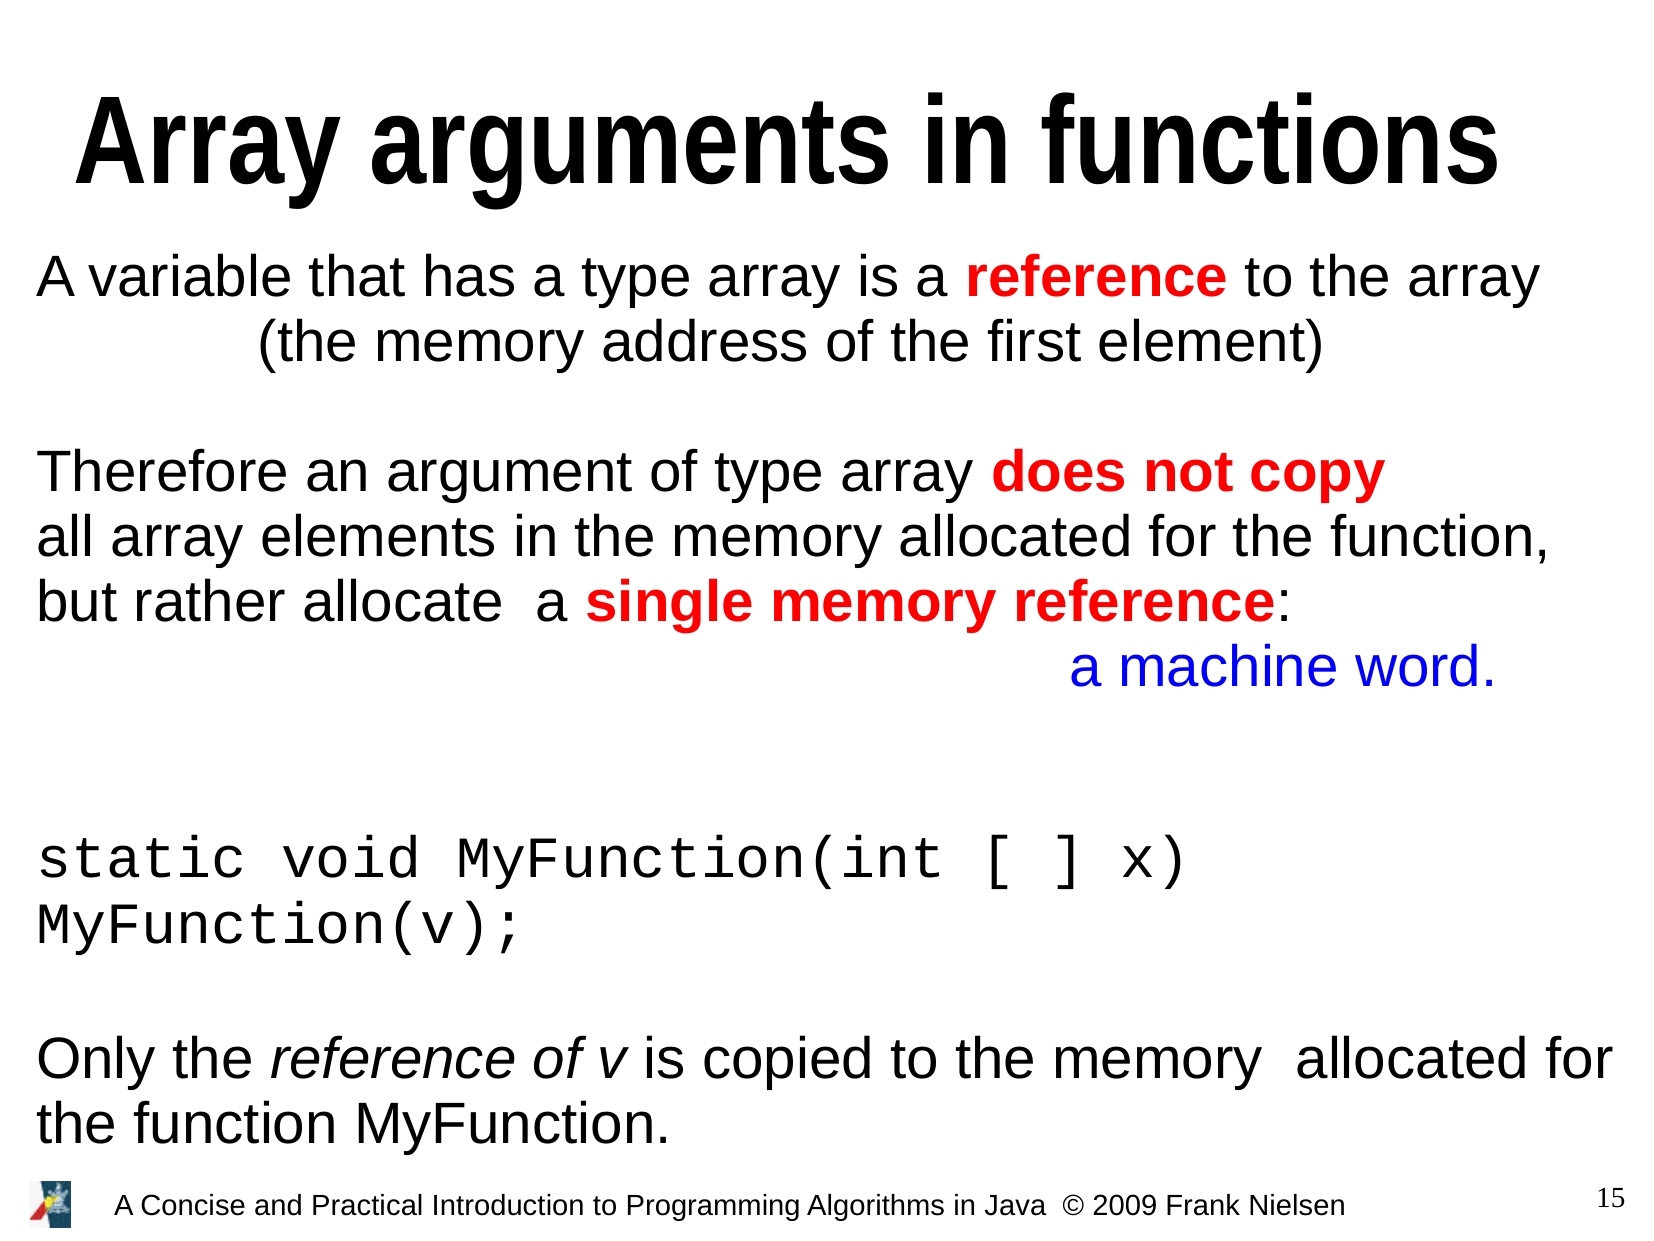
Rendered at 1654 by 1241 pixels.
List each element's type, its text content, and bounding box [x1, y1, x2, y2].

text_box Array arguments in functions [59, 59, 1517, 217]
text_box A variable that has a type array is a reference to the array (the memory address of the first element) Therefore an argument of type array does not copy all array elements in the memory allocated for the function, but rather allocate a single memory reference: a machine word. static void MyFunction(int [ ] x) MyFunction(v); Only the reference of v is copied to the memory allocated for the function MyFunction. [21, 236, 1630, 1160]
picture [29, 1181, 71, 1228]
